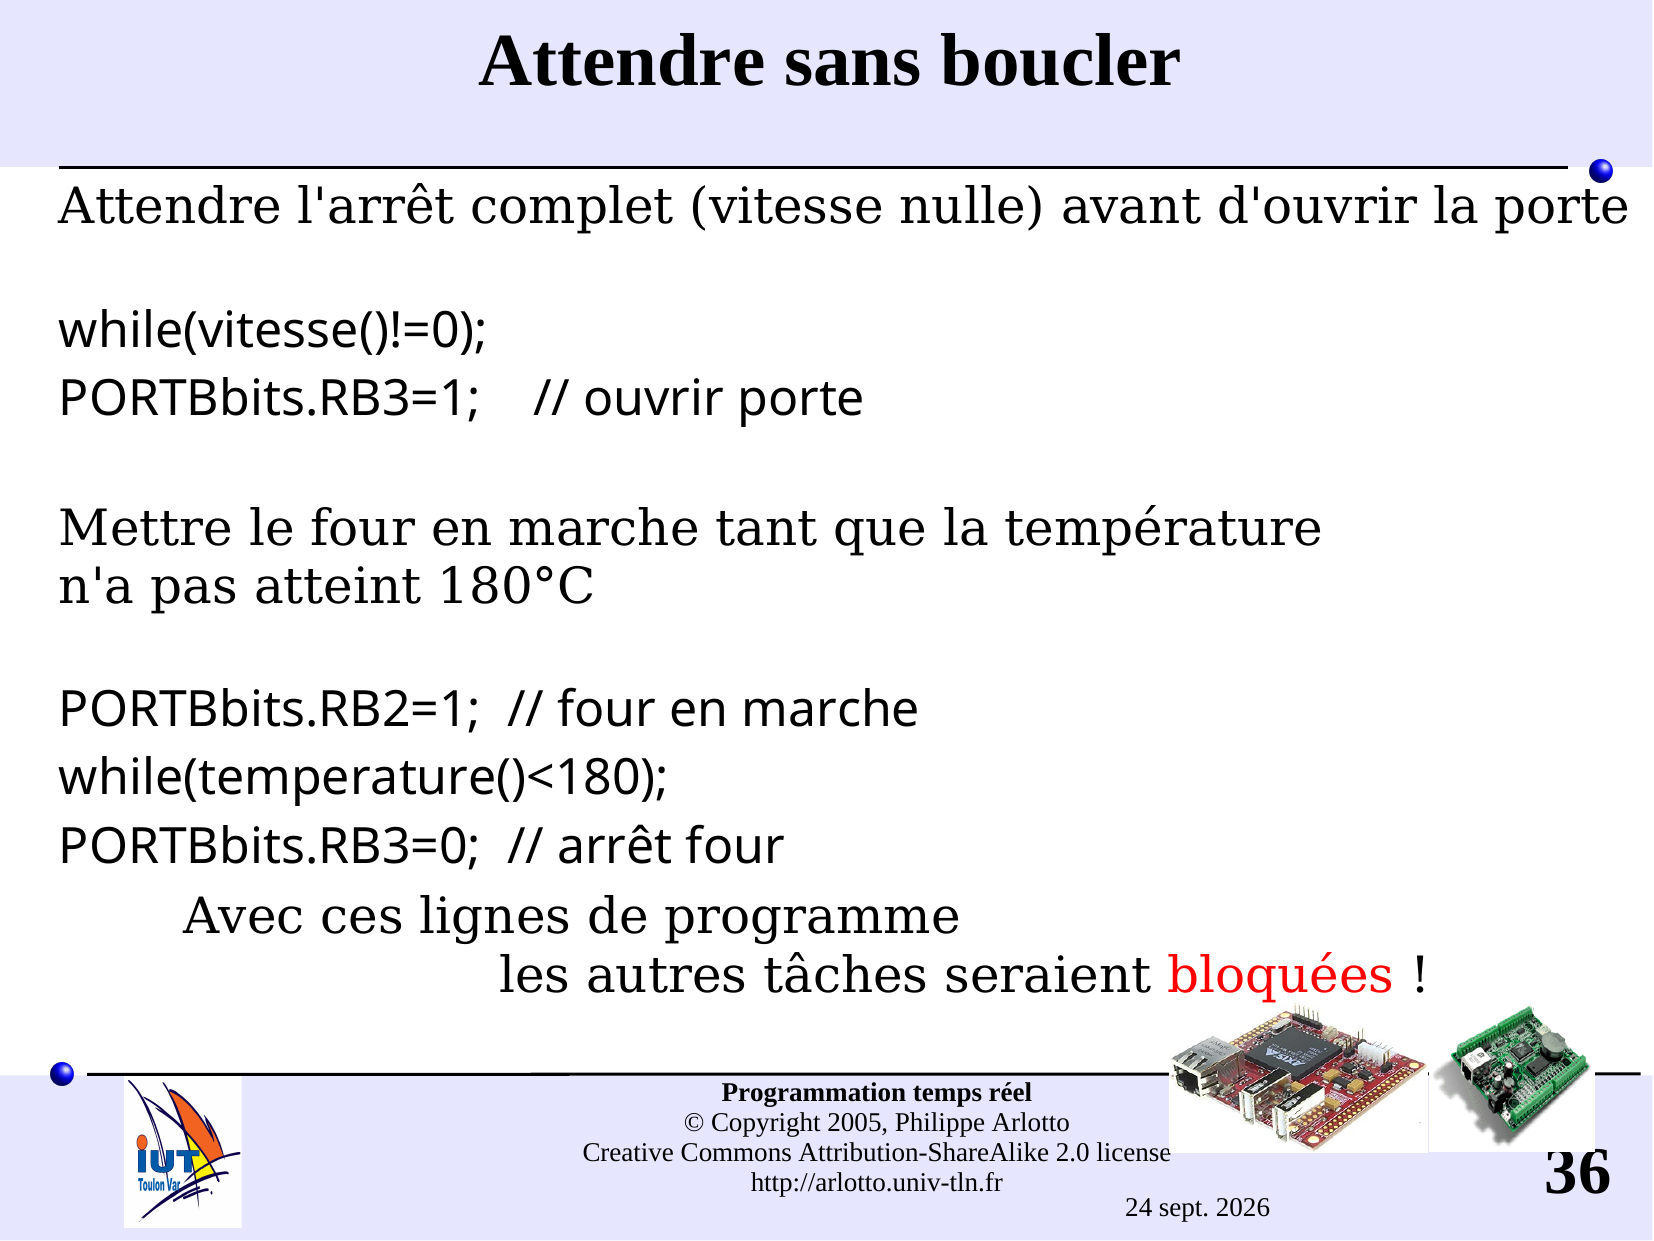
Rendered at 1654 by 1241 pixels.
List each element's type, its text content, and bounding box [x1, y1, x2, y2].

picture [1169, 1004, 1428, 1153]
title Attendre sans boucler [95, 14, 1585, 107]
text_box Avec ces lignes de programme les autres tâches seraient bloquées ! [183, 887, 1447, 1004]
text_box Attendre l'arrêt complet (vitesse nulle) avant d'ouvrir la porte while(vitesse()!=0); PORTBbits.RB3=1; // ouvrir porte Mettre le four en marche tant que la température n'a pas atteint 180°C PORTBbits.RB2=1; // four en marche while(temperature()<180); PORTBbits.RB3=0; // arrêt four [59, 177, 1632, 938]
picture [1429, 1000, 1595, 1152]
